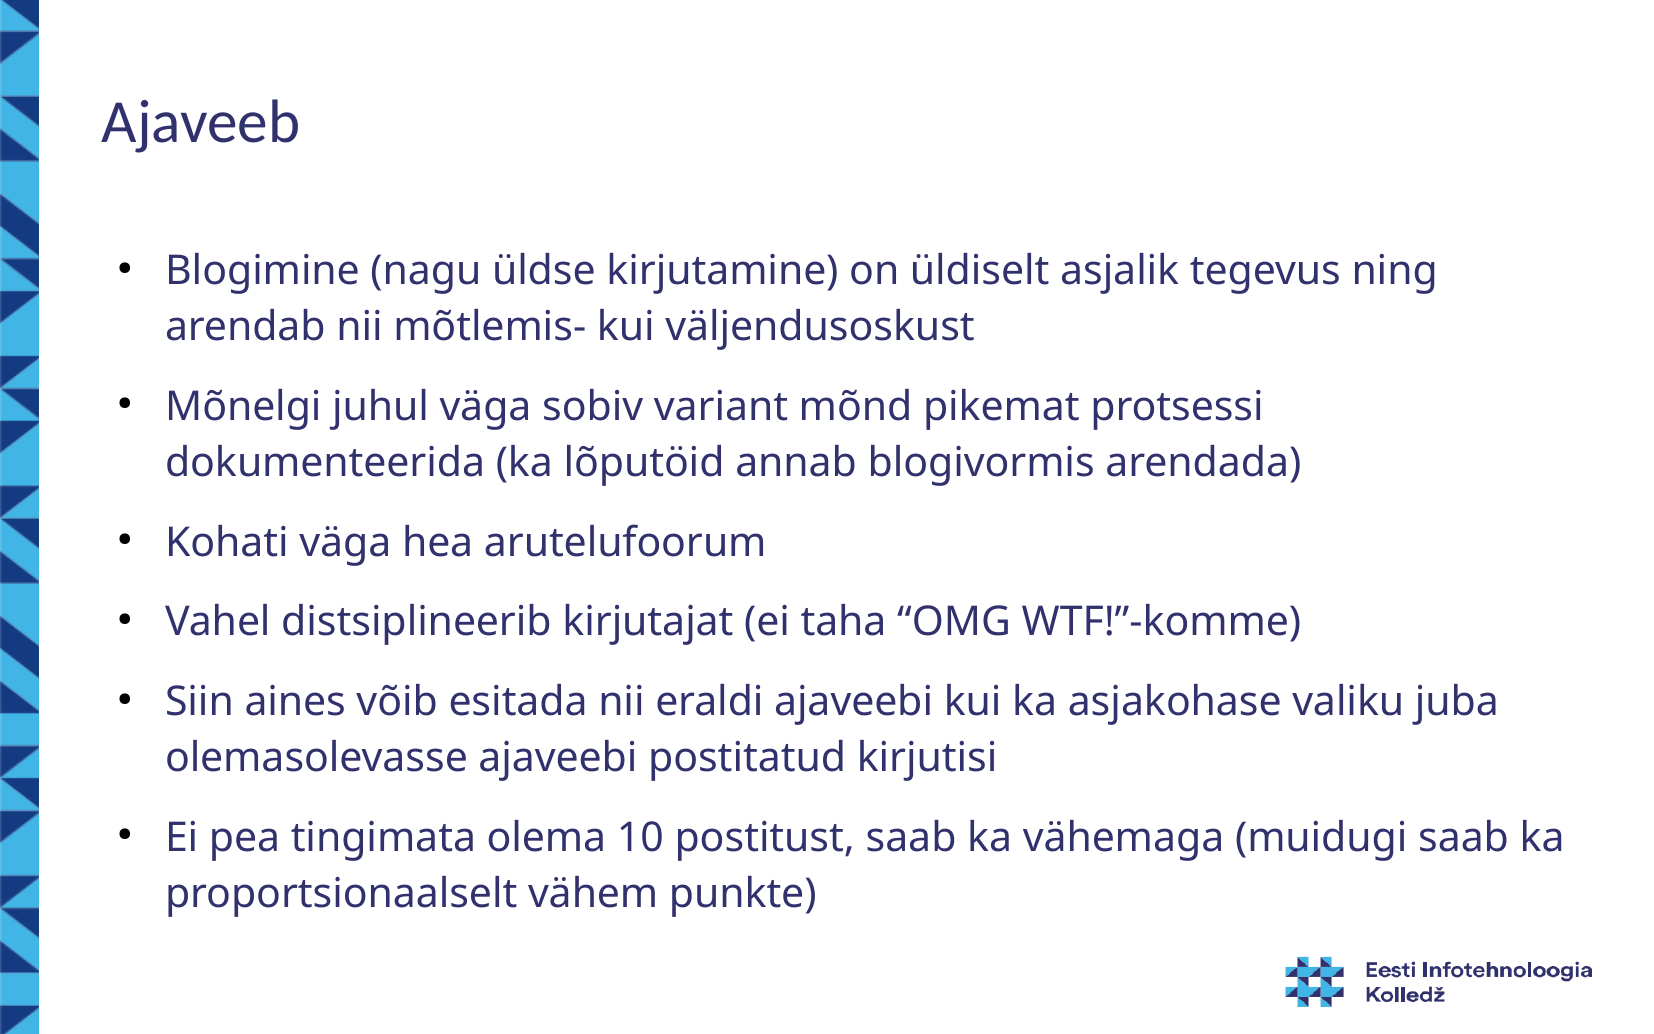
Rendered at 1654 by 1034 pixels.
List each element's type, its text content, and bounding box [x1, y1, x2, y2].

title Ajaveeb [101, 41, 1224, 214]
list Blogimine (nagu üldse kirjutamine) on üldiselt asjalik tegevus ning arendab nii mõtlemis- kui väljendusoskust Mõnelgi juhul väga sobiv variant mõnd pikemat protsessi dokumenteerida (ka lõputöid annab blogivormis arendada) Kohati väga hea arutelufoorum Vahel distsiplineerib kirjutajat (ei taha “OMG WTF!”-komme) Siin aines võib esitada nii eraldi ajaveebi kui ka asjakohase valiku juba olemasolevasse ajaveebi postitatud kirjutisi Ei pea tingimata olema 10 postitust, saab ka vähemaga (muidugi saab ka proportsionaalselt vähem punkte) [101, 241, 1591, 924]
